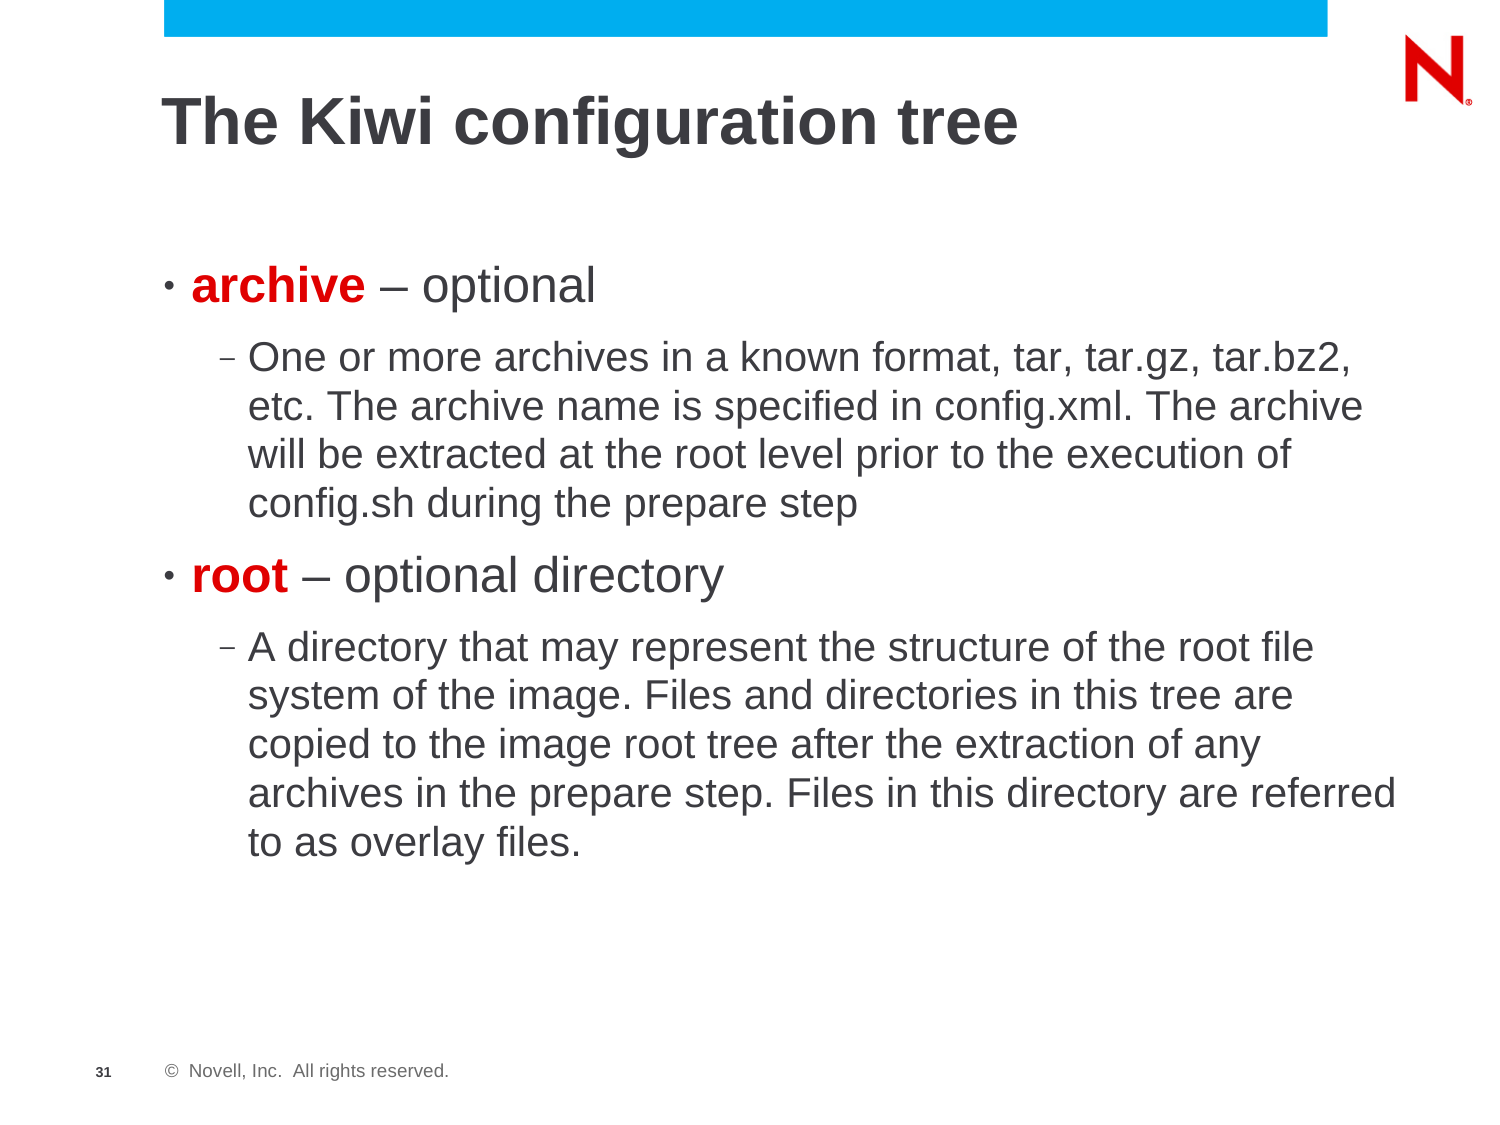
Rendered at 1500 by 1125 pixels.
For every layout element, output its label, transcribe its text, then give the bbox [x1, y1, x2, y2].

list archive – optional One or more archives in a known format, tar, tar.gz, tar.bz2, etc. The archive name is specified in config.xml. The archive will be extracted at the root level prior to the execution of config.sh during the prepare step root – optional directory A directory that may represent the structure of the root file system of the image. Files and directories in this tree are copied to the image root tree after the extraction of any archives in the prepare step. Files in this directory are referred to as overlay files. [163, 254, 1404, 986]
title The Kiwi configuration tree [161, 41, 1383, 205]
picture [1403, 32, 1473, 107]
